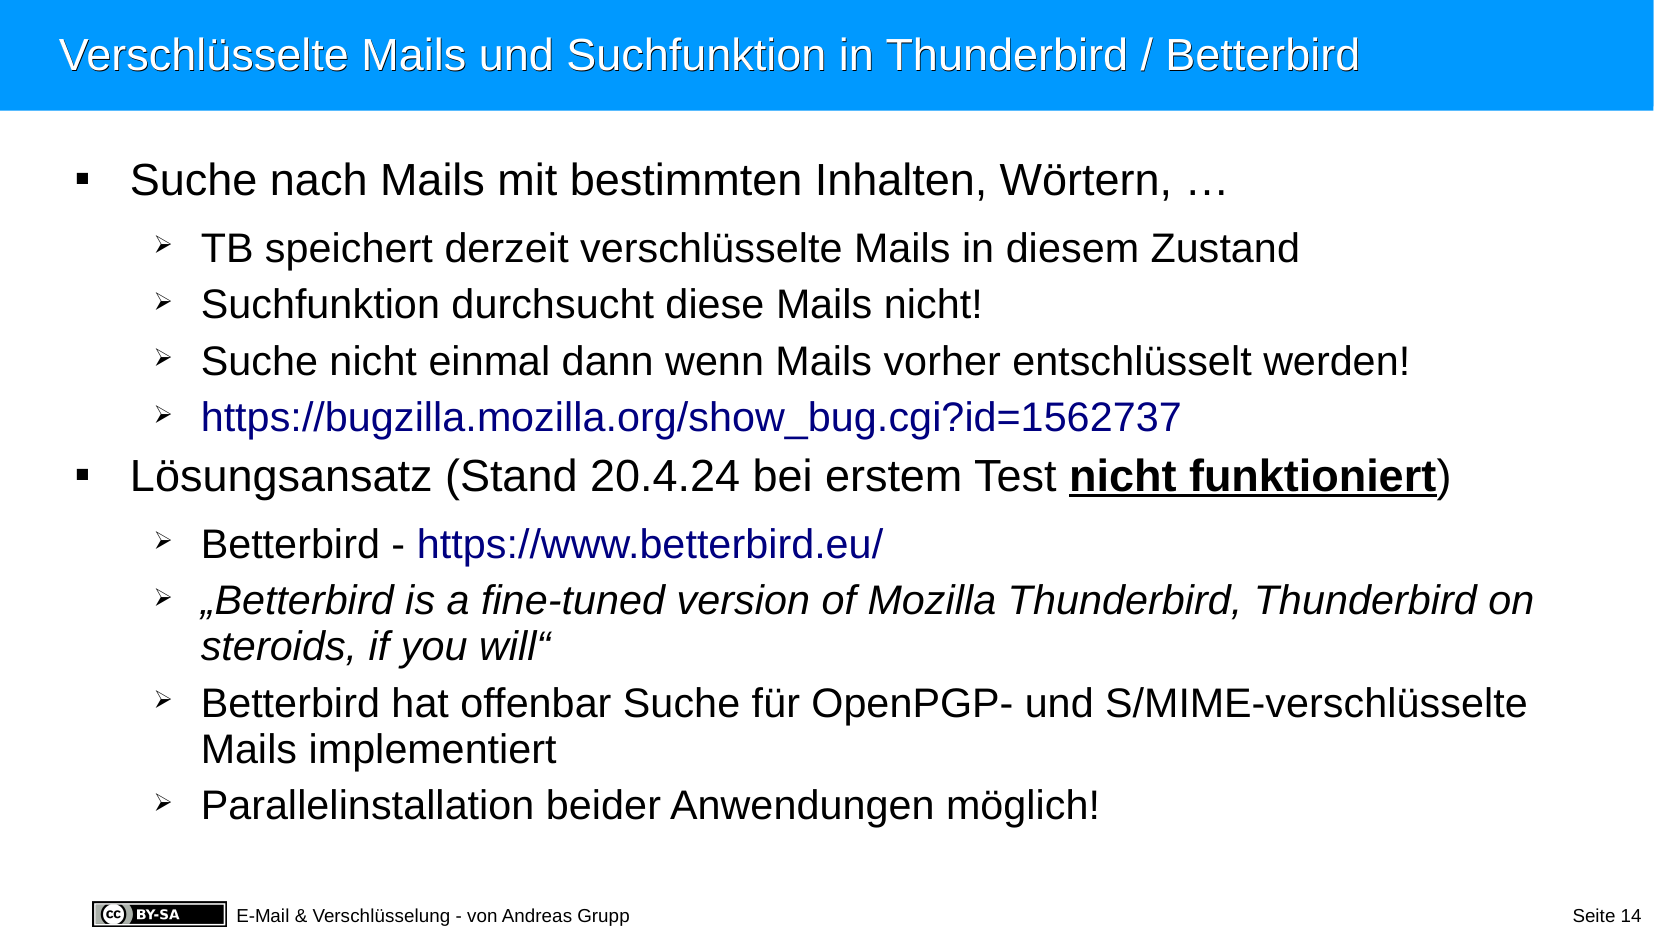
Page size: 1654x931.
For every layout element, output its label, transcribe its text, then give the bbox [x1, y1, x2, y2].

picture [92, 901, 227, 927]
list Suche nach Mails mit bestimmten Inhalten, Wörtern, … TB speichert derzeit verschlüsselte Mails in diesem Zustand Suchfunktion durchsucht diese Mails nicht! Suche nicht einmal dann wenn Mails vorher entschlüsselt werden! https://bugzilla.mozilla.org/show_bug.cgi?id=1562737 Lösungsansatz (Stand 20.4.24 bei erstem Test nicht funktioniert) Betterbird - https://www.betterbird.eu/ „Betterbird is a fine-tuned version of Mozilla Thunderbird, Thunderbird on steroids, if you will“ Betterbird hat offenbar Suche für OpenPGP- und S/MIME-verschlüsselte Mails implementiert Parallelinstallation beider Anwendungen möglich! [59, 154, 1595, 832]
title Verschlüsselte Mails und Suchfunktion in Thunderbird / Betterbird [59, 21, 1506, 89]
